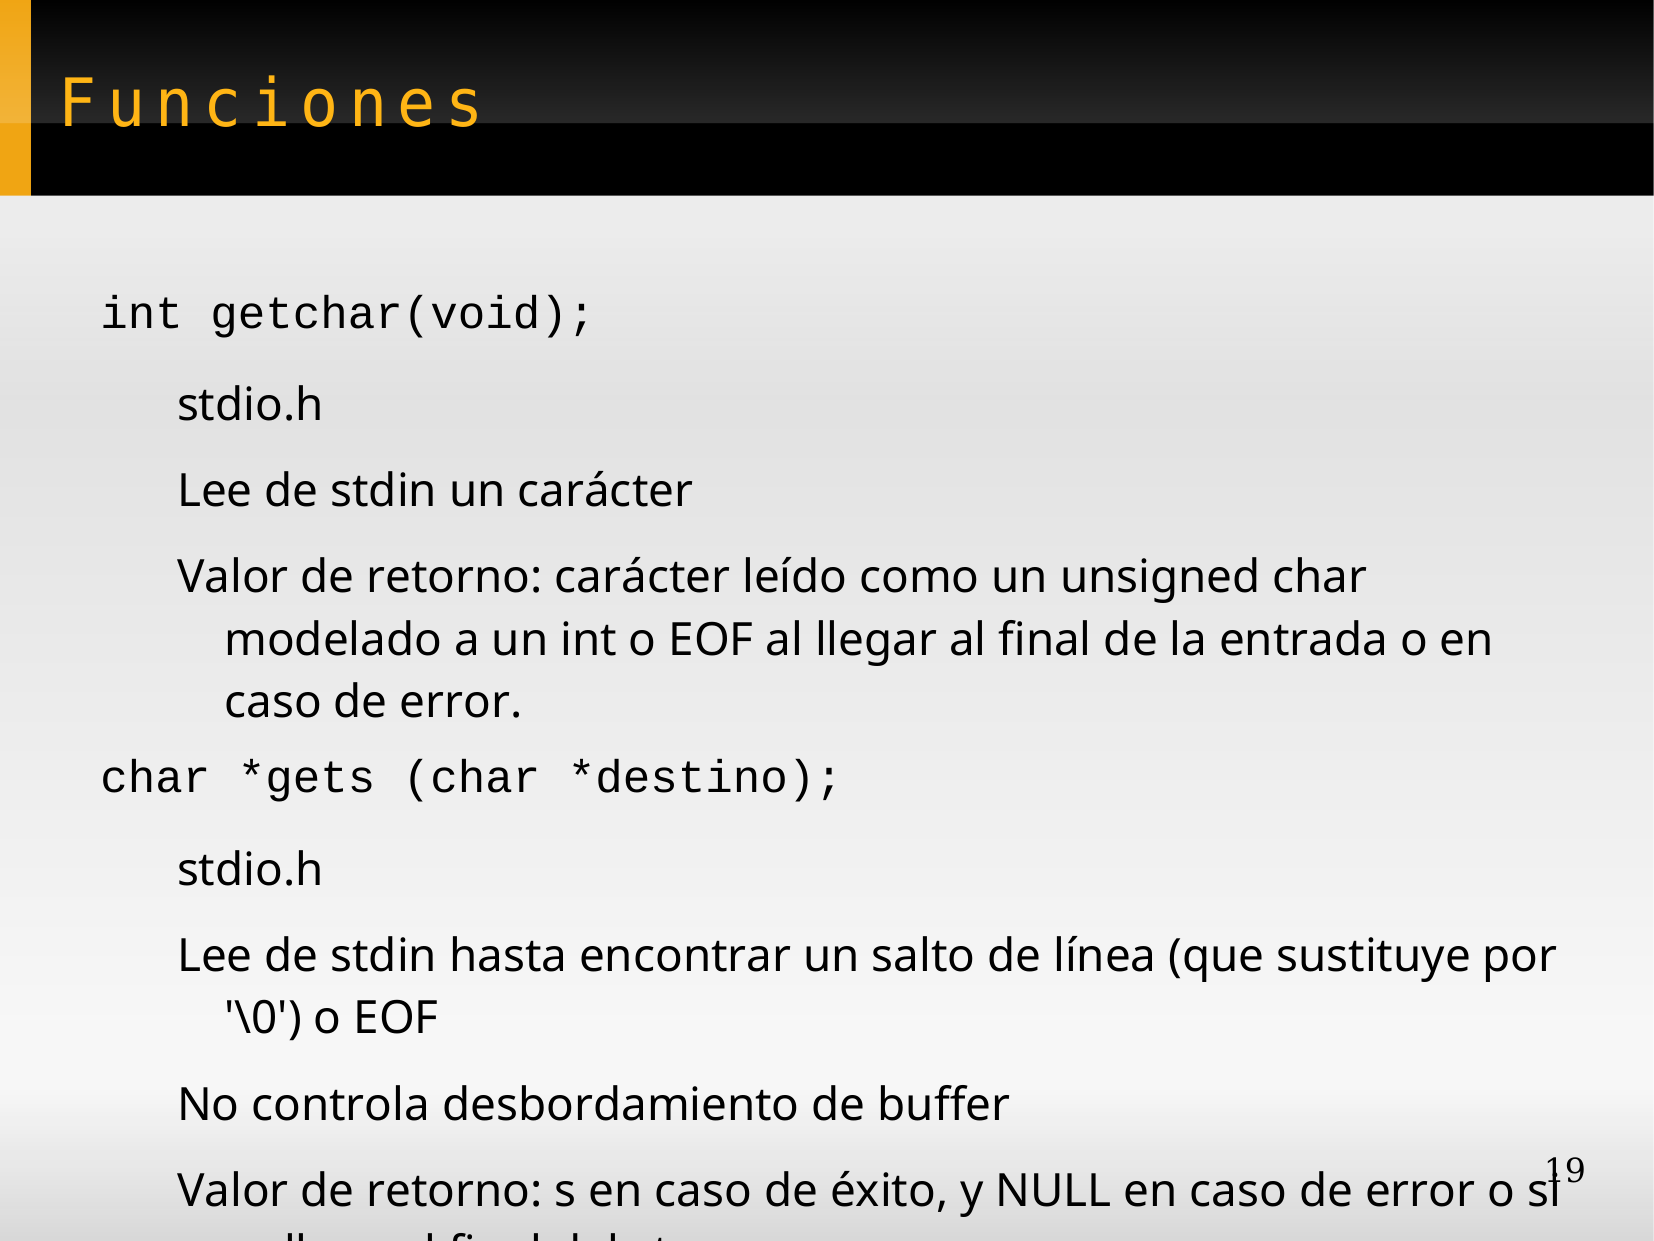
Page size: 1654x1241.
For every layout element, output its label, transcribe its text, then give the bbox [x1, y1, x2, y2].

list int getchar(void); stdio.h Lee de stdin un carácter Valor de retorno: carácter leído como un unsigned char modelado a un int o EOF al llegar al final de la entrada o en caso de error. char *gets (char *destino); stdio.h Lee de stdin hasta encontrar un salto de línea (que sustituye por '\0') o EOF No controla desbordamiento de buffer Valor de retorno: s en caso de éxito, y NULL en caso de error o si se llega al final del stream [82, 290, 1571, 1148]
title Funciones [59, 29, 1506, 178]
picture [0, 0, 1654, 1241]
